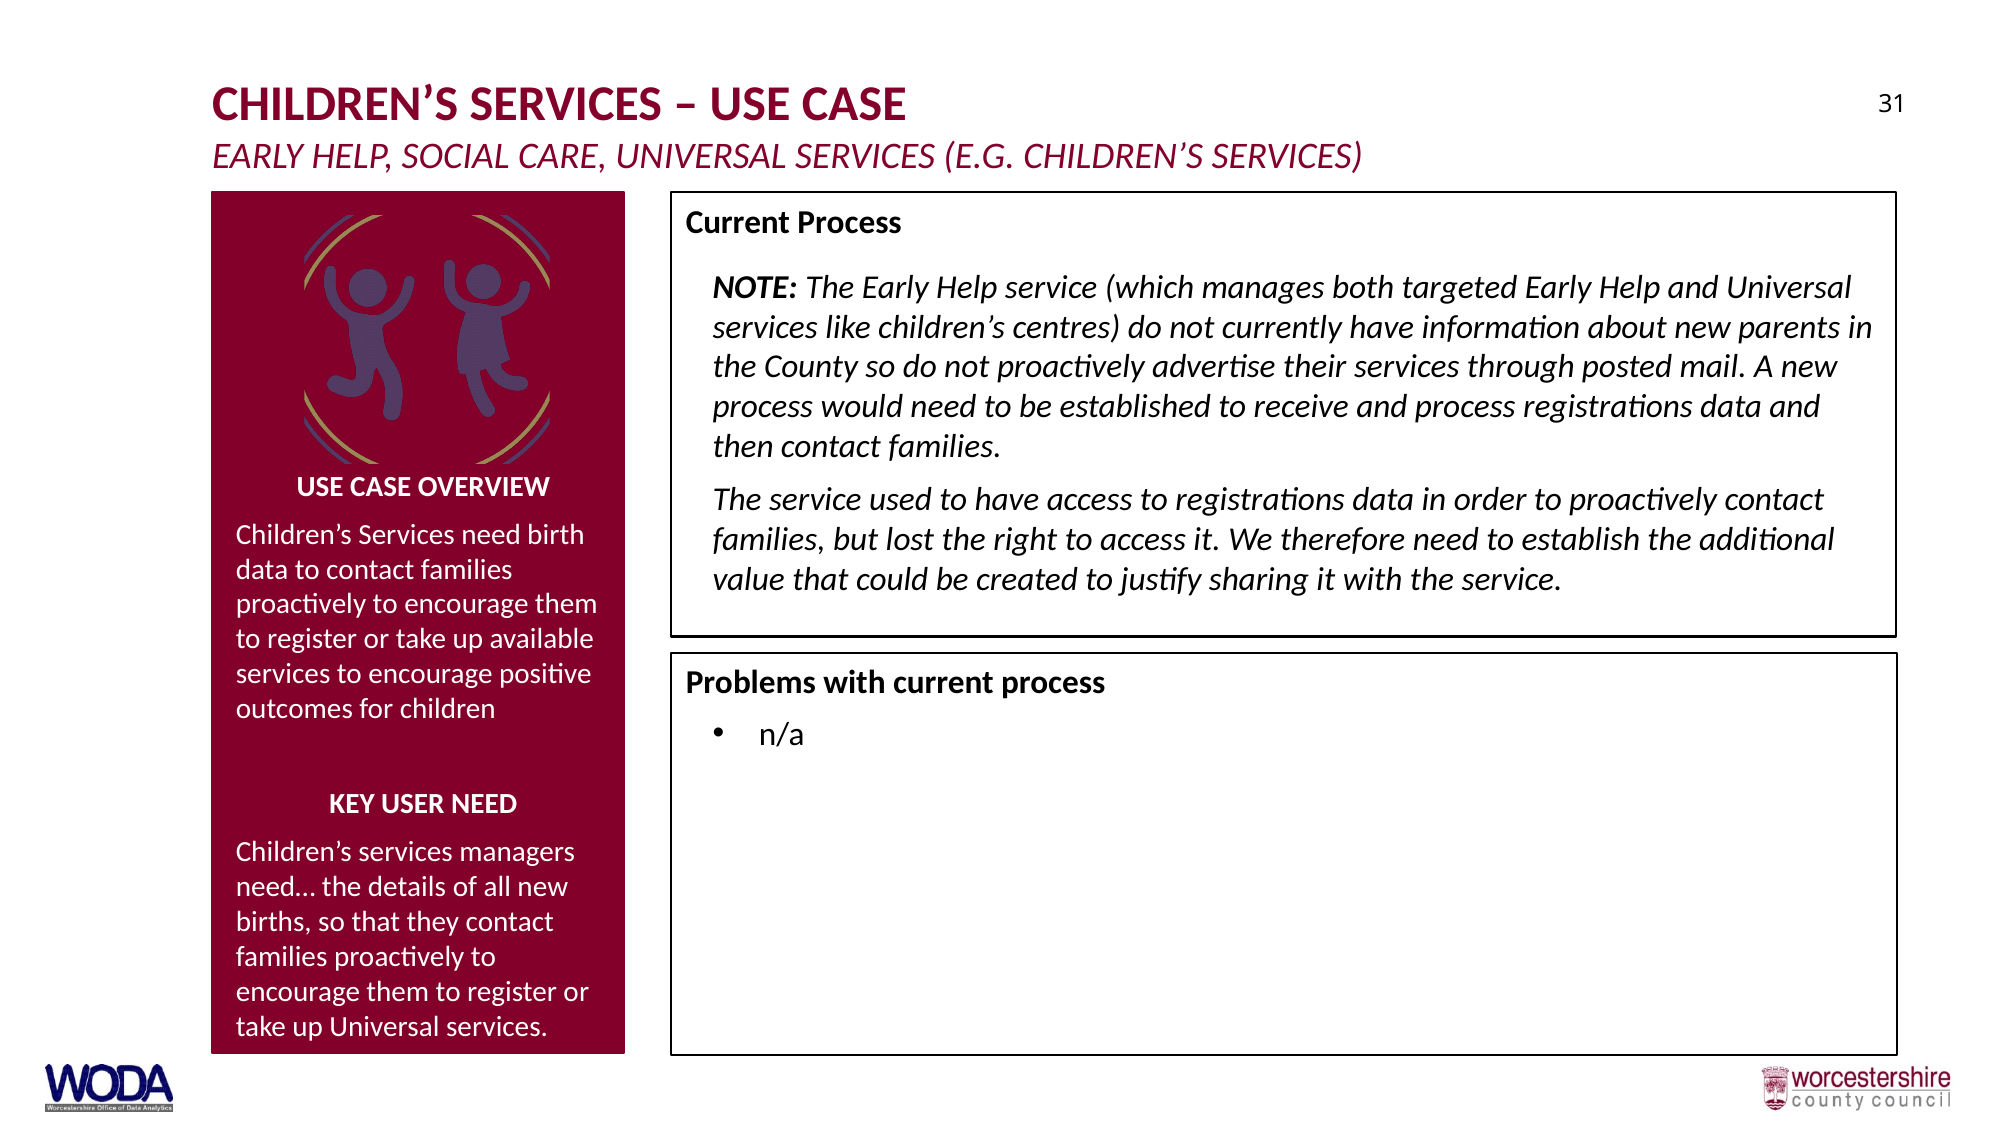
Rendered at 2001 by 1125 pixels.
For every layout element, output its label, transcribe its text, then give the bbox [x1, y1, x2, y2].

title CHILDREN’S SERVICES – USE CASE EARLY HELP, SOCIAL CARE, UNIVERSAL SERVICES (E.G. CHILDREN’S SERVICES) [212, 70, 1809, 183]
text_box [212, 192, 625, 1054]
picture [45, 1064, 173, 1112]
slide_number <number> [1850, 87, 1907, 148]
picture [1749, 1055, 1971, 1121]
text_box Current Process NOTE: The Early Help service (which manages both targeted Early Help and Universal services like children’s centres) do not currently have information about new parents in the County so do not proactively advertise their services through posted mail. A new process would need to be established to receive and process registrations data and then contact families. The service used to have access to registrations data in order to proactively contact families, but lost the right to access it. We therefore need to establish the additional value that could be created to justify sharing it with the service. [670, 192, 1897, 637]
picture [304, 215, 550, 464]
text_box USE CASE OVERVIEW Children’s Services need birth data to contact families proactively to encourage them to register or take up available services to encourage positive outcomes for children KEY USER NEED Children’s services managers need… the details of all new births, so that they contact families proactively to encourage them to register or take up Universal services. [220, 365, 633, 986]
text_box Problems with current process n/a [670, 652, 1897, 1055]
